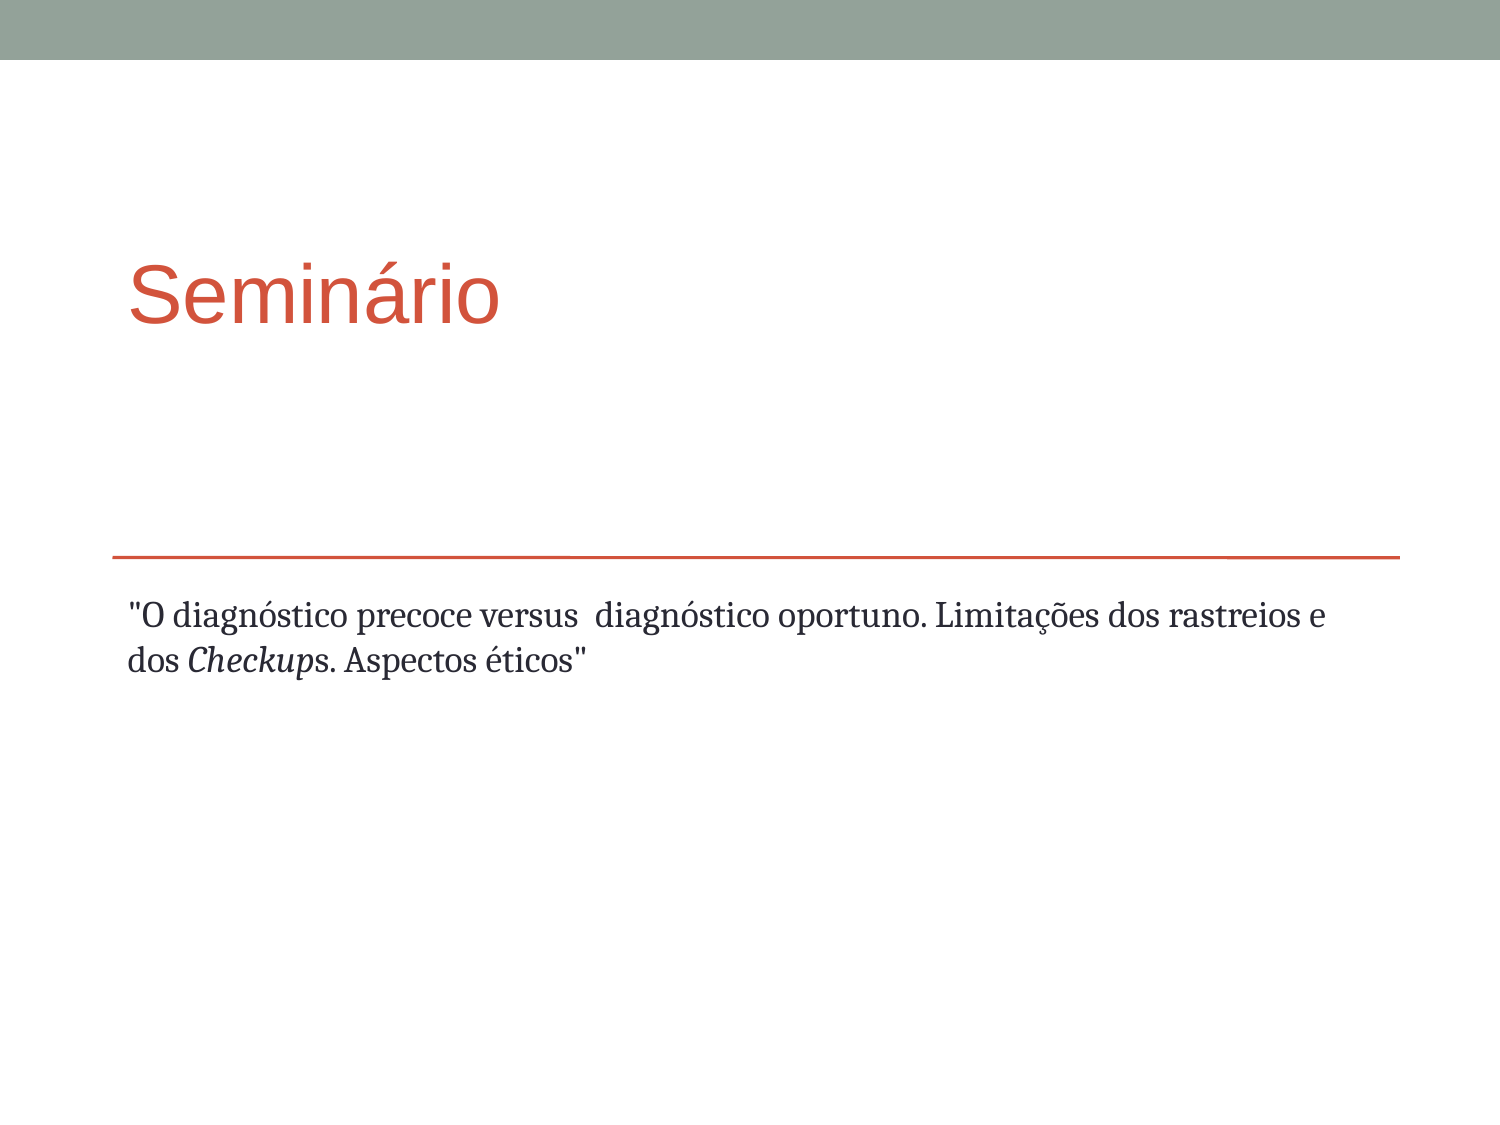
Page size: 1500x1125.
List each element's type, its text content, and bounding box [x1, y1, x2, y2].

title Seminário [112, 224, 1400, 542]
text_box "O diagnóstico precoce versus diagnóstico oportuno. Limitações dos rastreios e dos Checkups. Aspectos éticos" [112, 575, 1400, 992]
